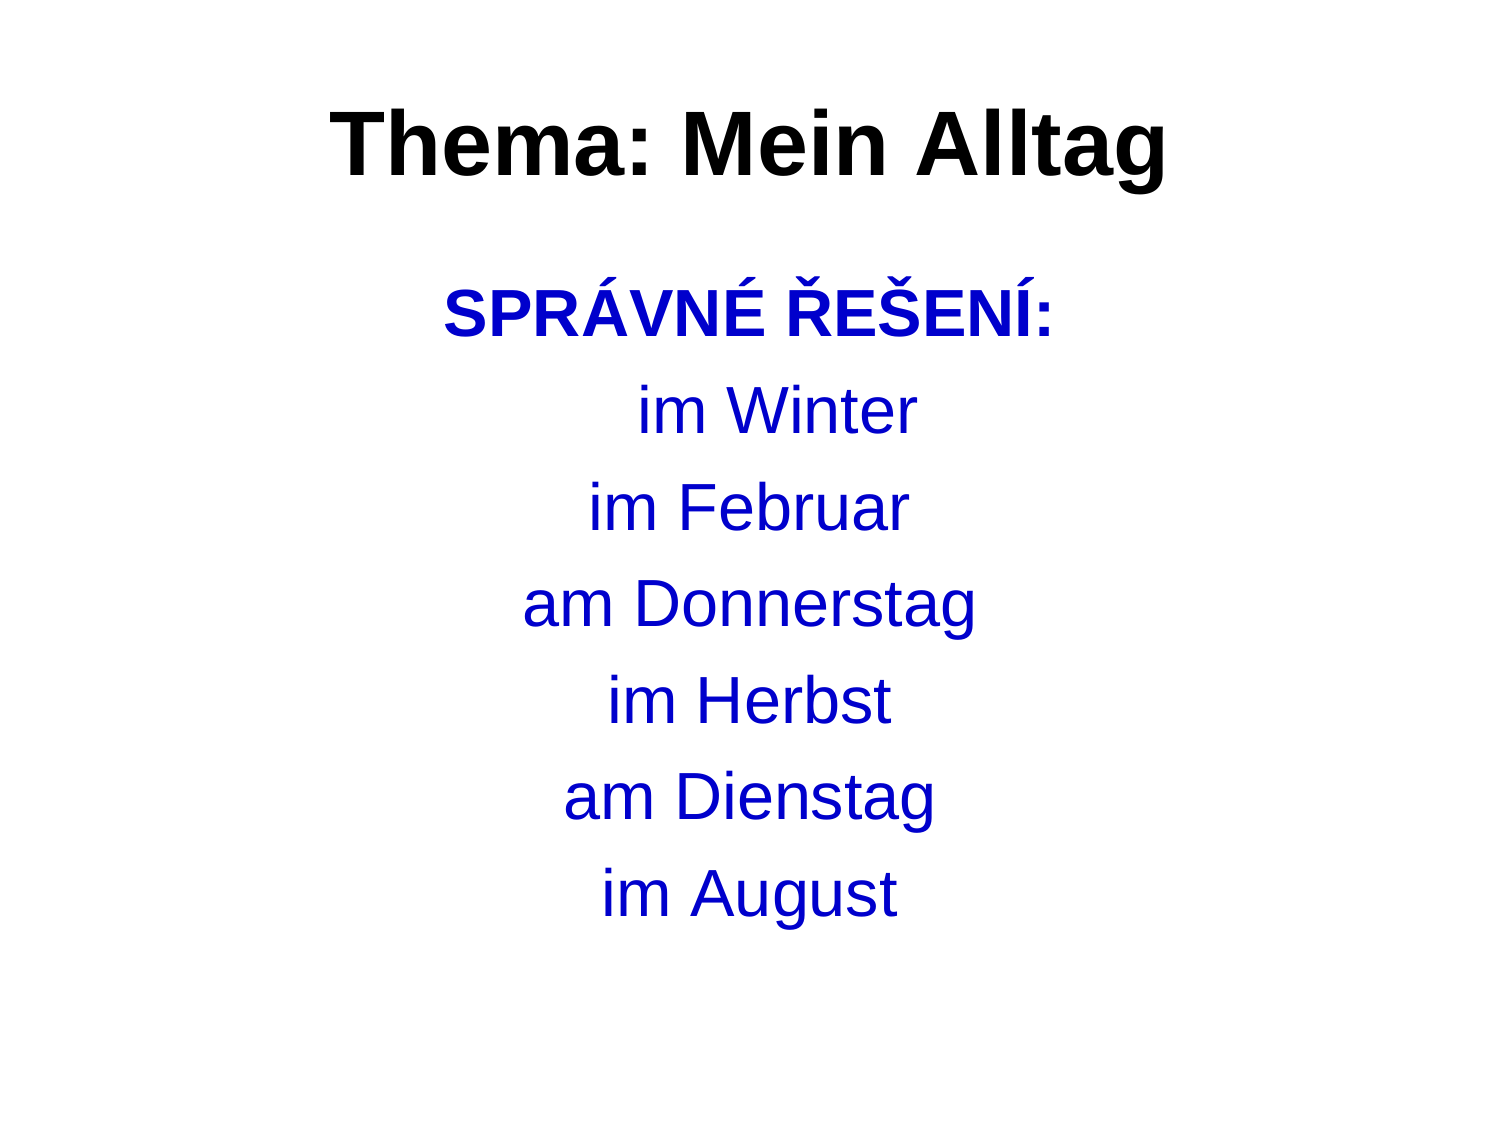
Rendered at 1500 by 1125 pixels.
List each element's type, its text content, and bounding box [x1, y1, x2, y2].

title Thema: Mein Alltag [75, 45, 1426, 233]
list SPRÁVNÉ ŘEŠENÍ: im Winter im Februar am Donnerstag im Herbst am Dienstag im August [75, 262, 1426, 1125]
